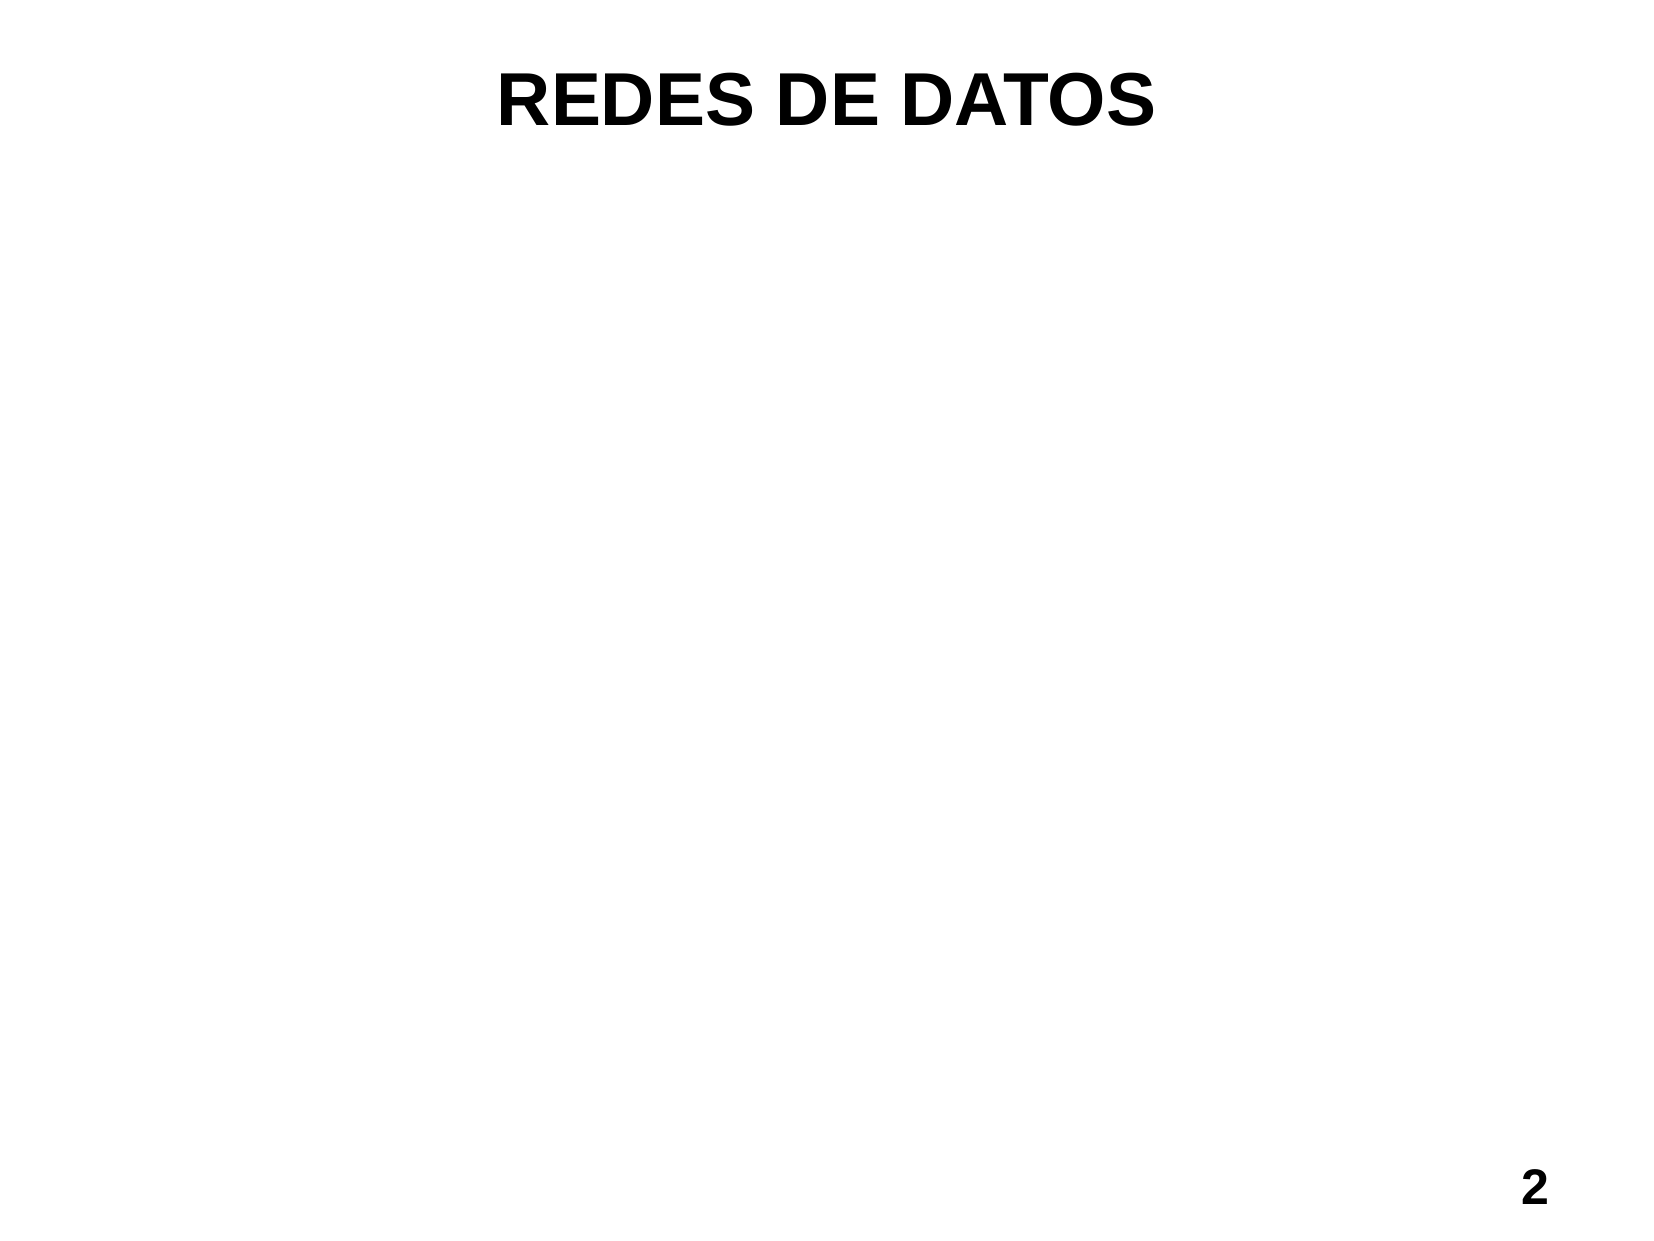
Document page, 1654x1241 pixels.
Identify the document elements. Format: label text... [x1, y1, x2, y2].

text_box <número> [1506, 1151, 1654, 1223]
title REDES DE DATOS [82, 25, 1571, 174]
